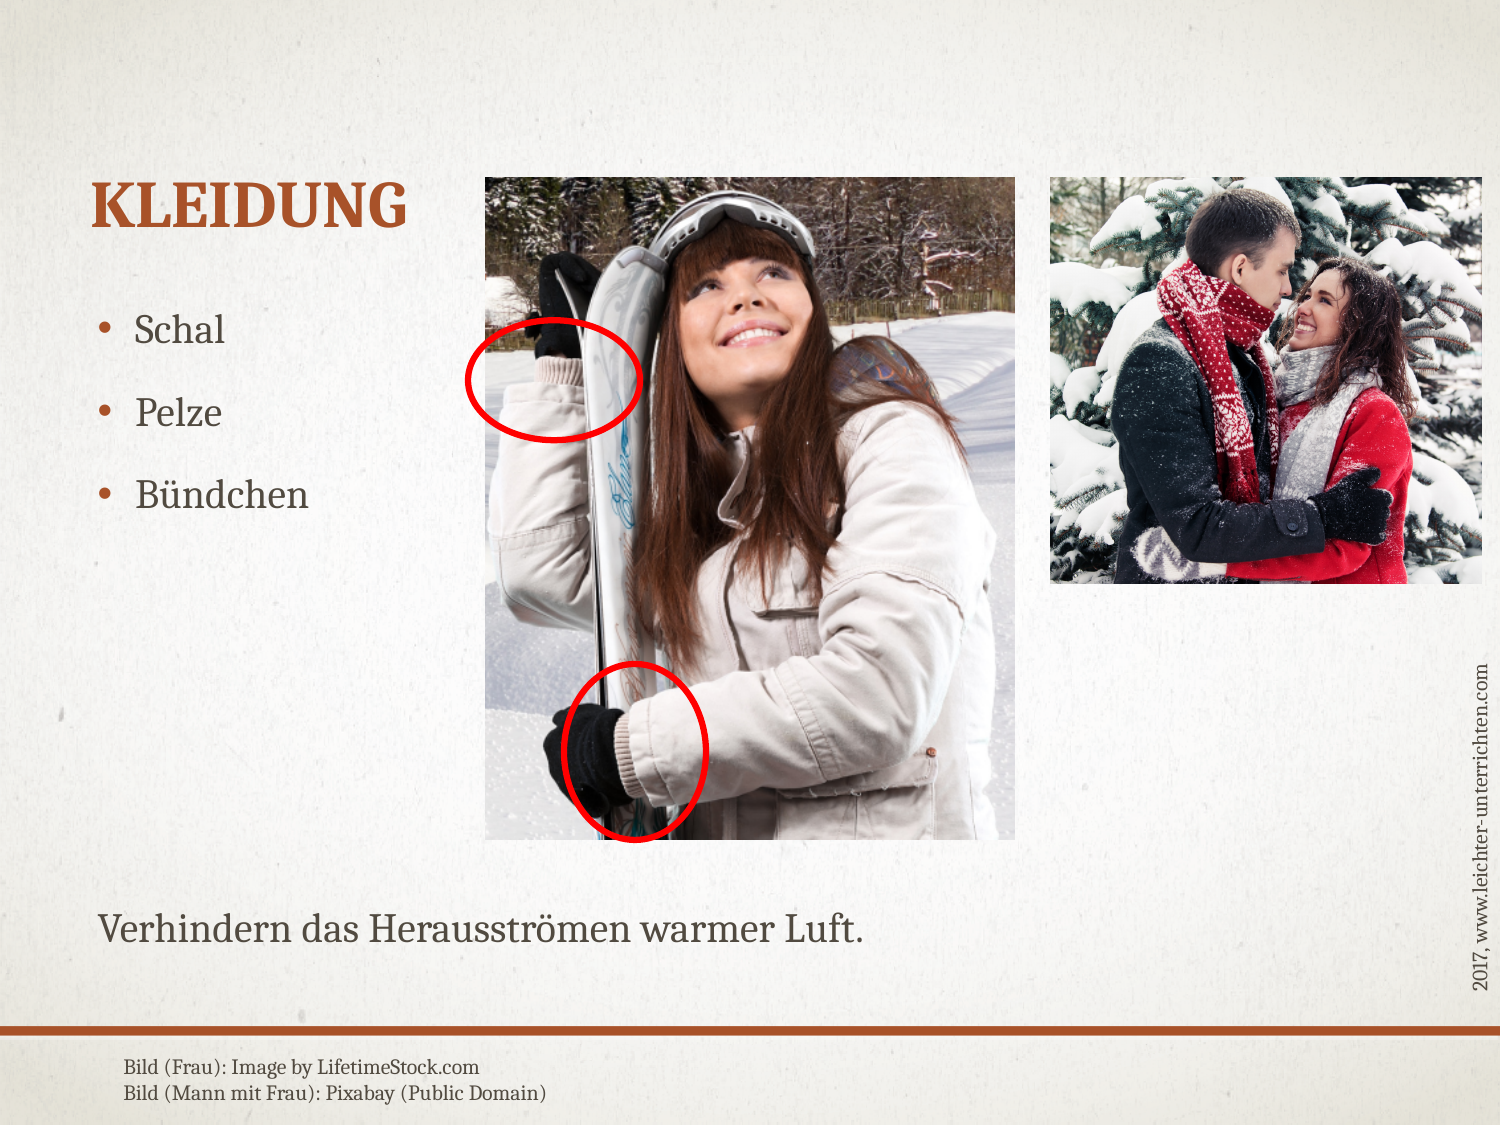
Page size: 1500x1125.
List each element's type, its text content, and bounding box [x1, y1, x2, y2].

picture [0, 0, 1500, 1026]
title Kleidung [75, 62, 1341, 250]
text_box Bild (Frau): Image by LifetimeStock.com Bild (Mann mit Frau): Pixabay (Public Domain) [108, 1044, 563, 1113]
picture [0, 1036, 1500, 1125]
list Schal Pelze Bündchen Verhindern das Herausströmen warmer Luft. [75, 299, 1341, 975]
